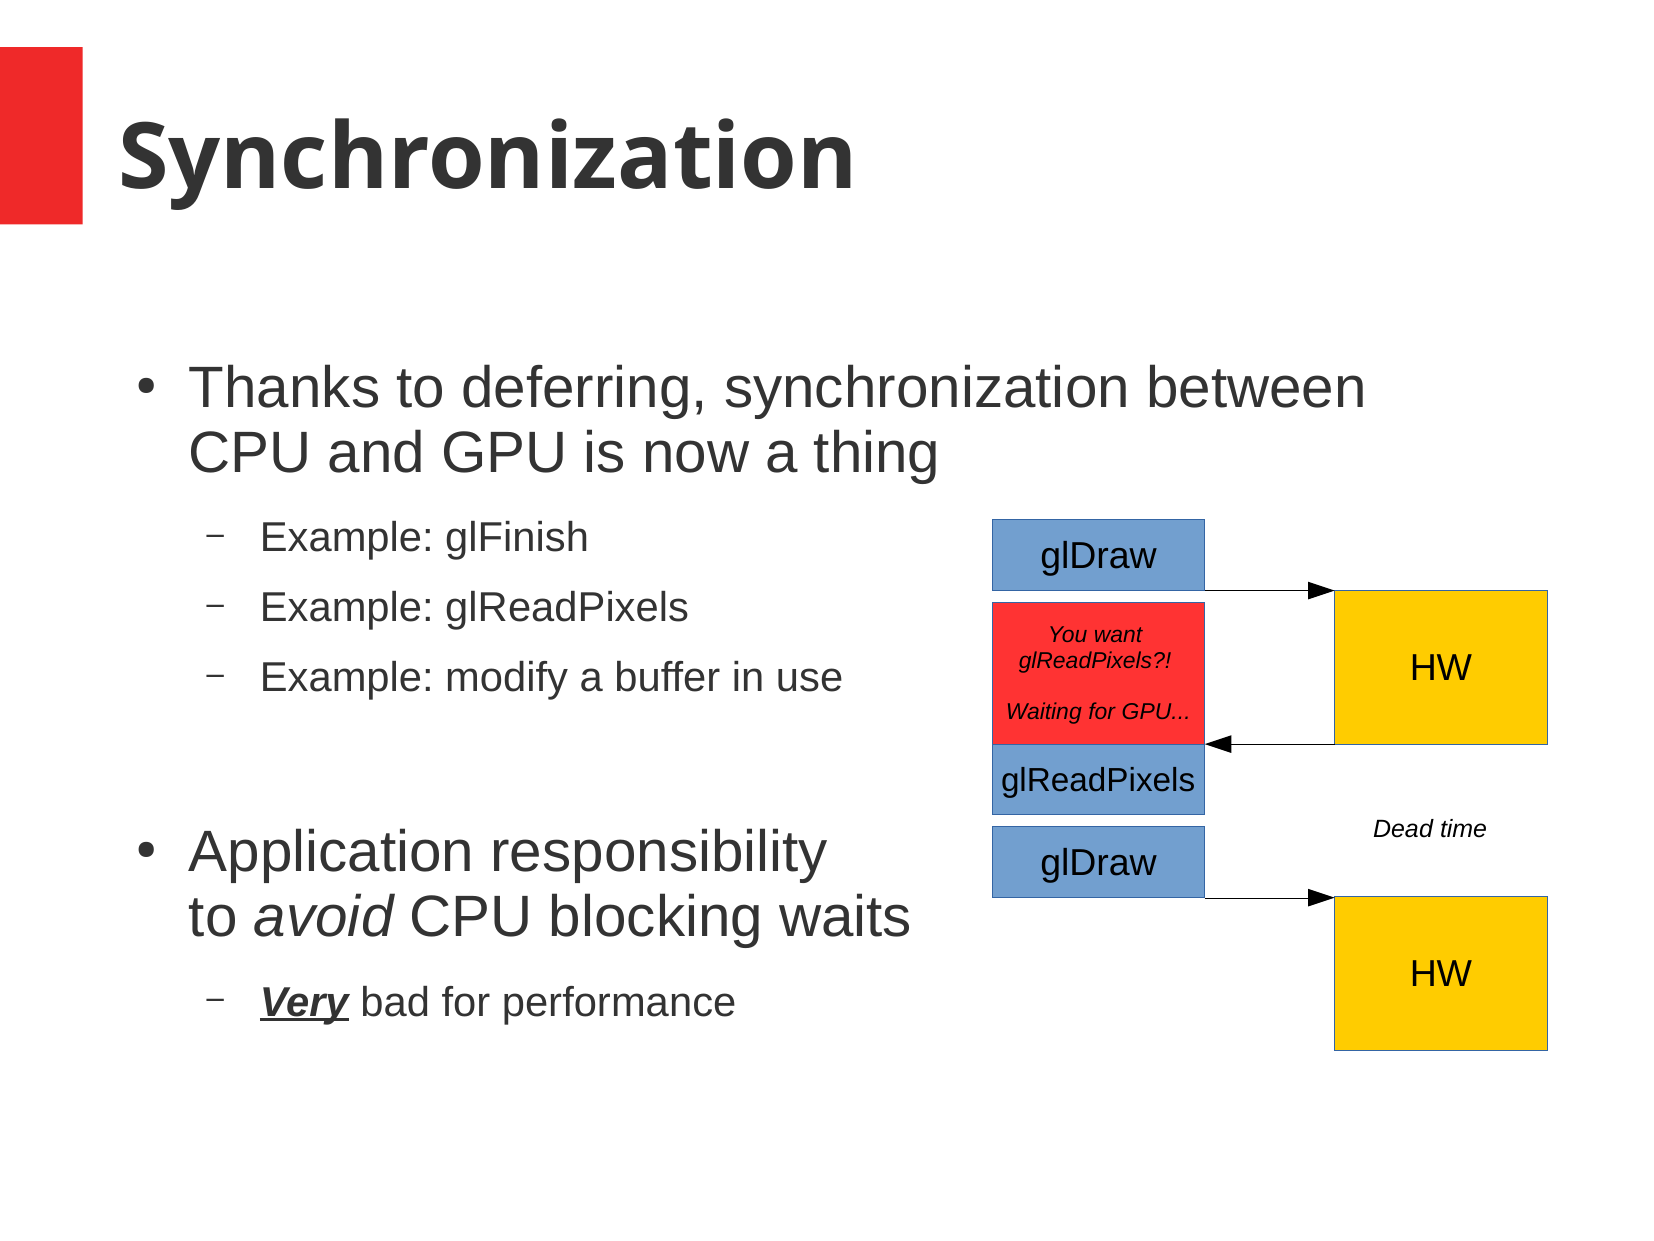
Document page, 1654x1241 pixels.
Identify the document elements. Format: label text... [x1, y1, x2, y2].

list Thanks to deferring, synchronization between CPU and GPU is now a thing Example: glFinish Example: glReadPixels Example: modify a buffer in use Application responsibility to avoid CPU blocking waits Very bad for performance [118, 354, 1536, 1074]
text_box Dead time [1358, 807, 1512, 851]
text_box glDraw [992, 826, 1205, 898]
text_box HW [1334, 896, 1548, 1051]
text_box HW [1334, 590, 1548, 745]
text_box glDraw [992, 519, 1205, 591]
title Synchronization [118, 49, 1571, 257]
text_box You want glReadPixels?! Waiting for GPU... [992, 602, 1205, 745]
text_box glReadPixels [992, 745, 1205, 815]
